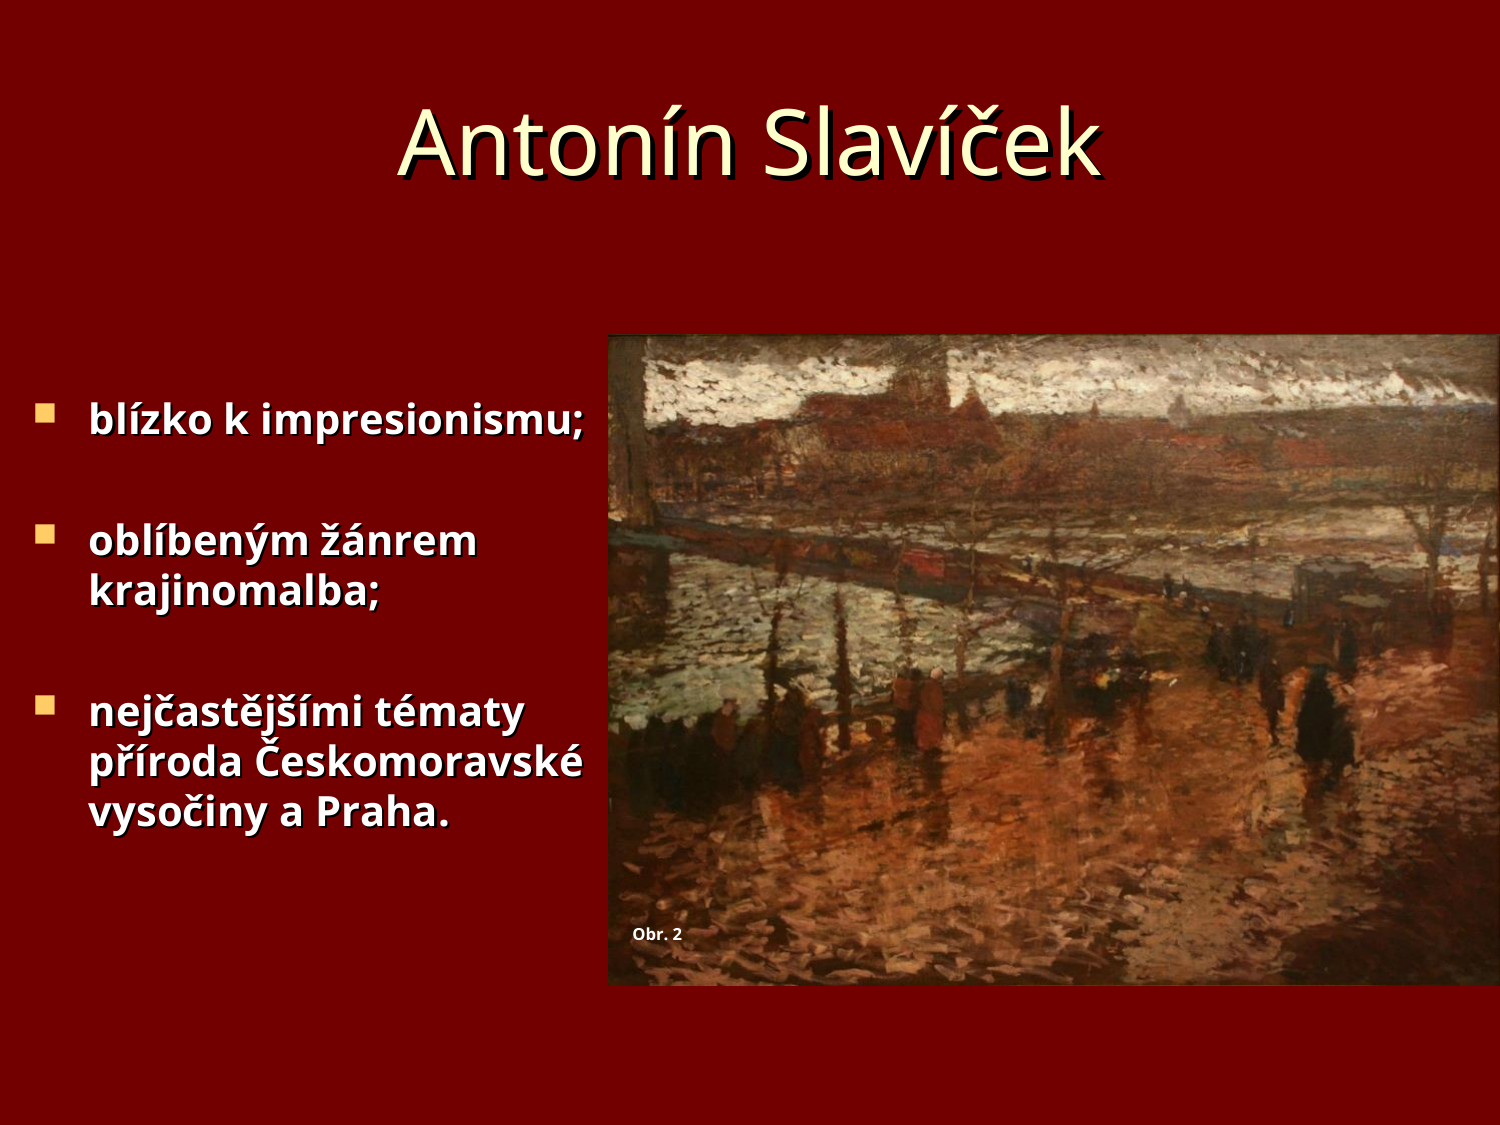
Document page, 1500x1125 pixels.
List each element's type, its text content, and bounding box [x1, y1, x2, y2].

text_box Obr. 2 [617, 916, 698, 952]
title Antonín Slavíček [75, 45, 1426, 233]
text_box [608, 334, 1500, 986]
list blízko k impresionismu; oblíbeným žánrem krajinomalba; nejčastějšími tématy příroda Českomoravské vysočiny a Praha. [17, 385, 608, 963]
